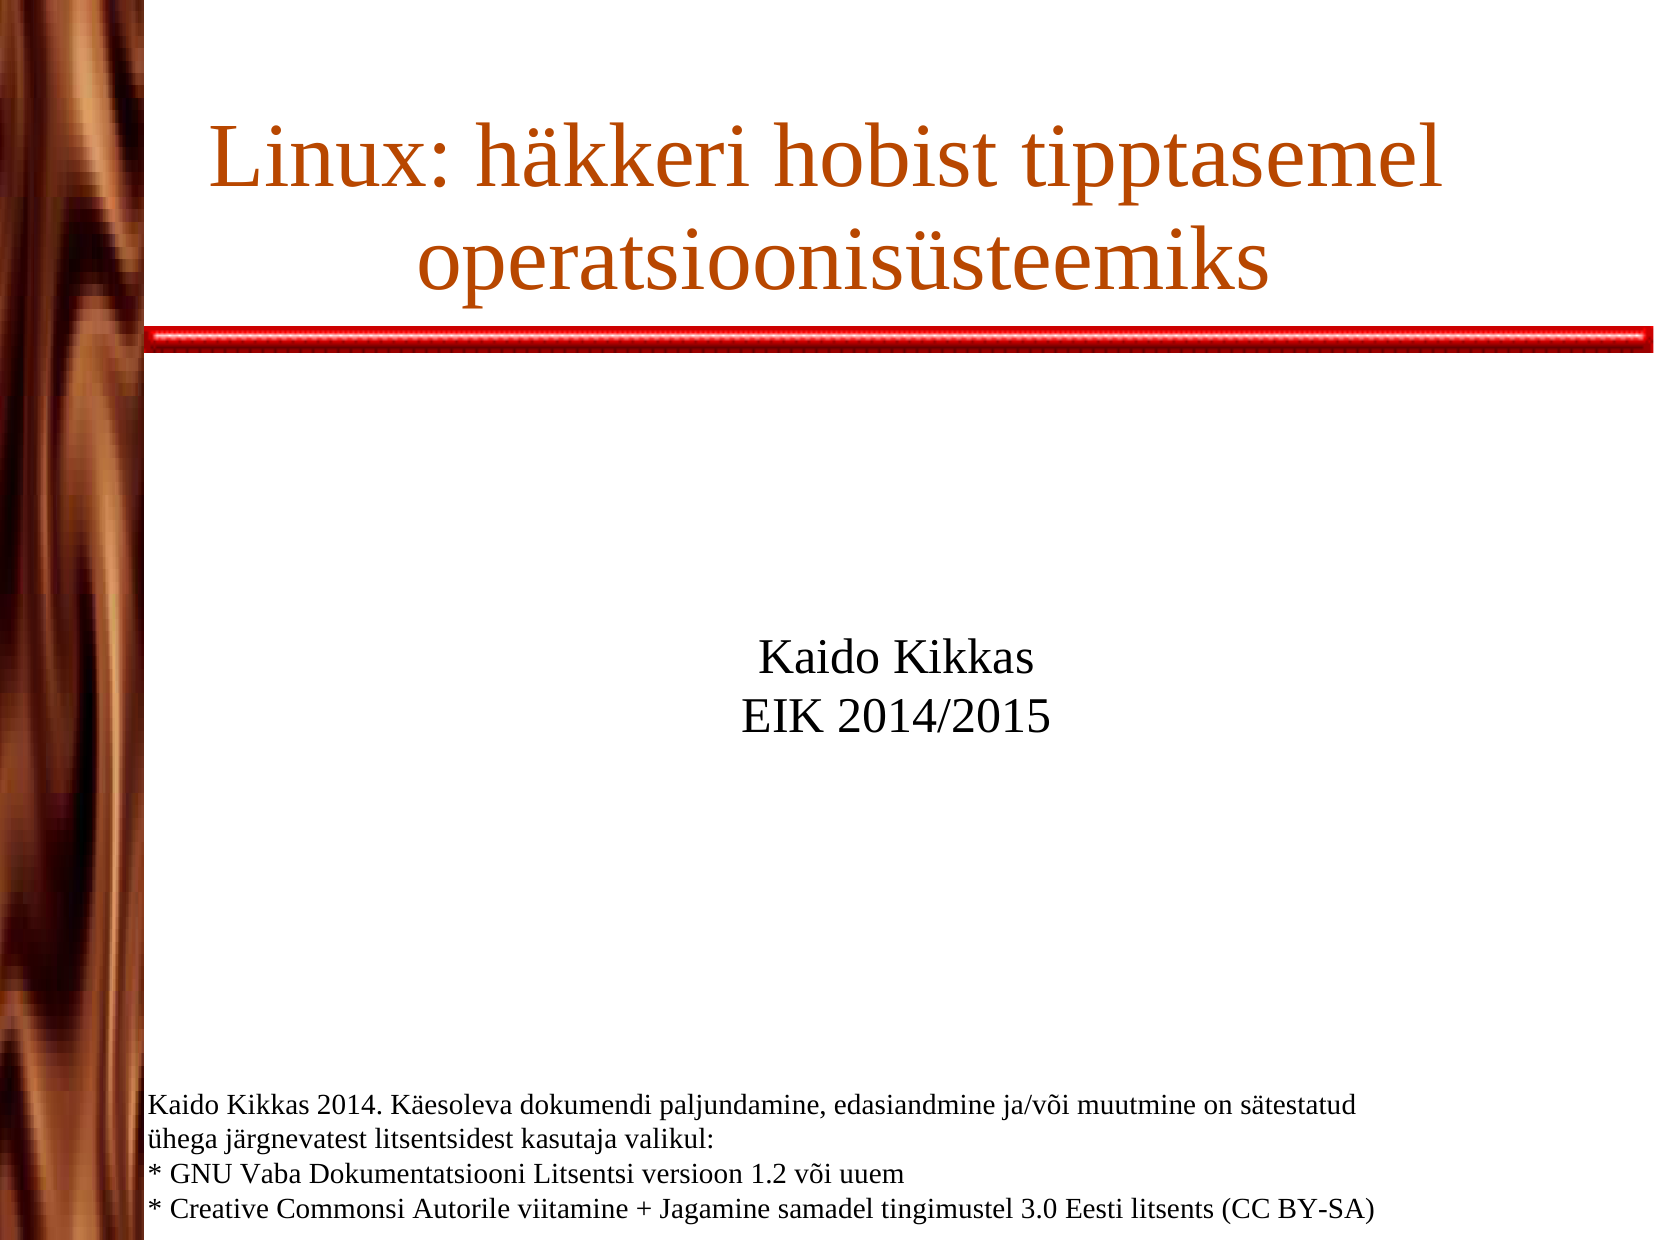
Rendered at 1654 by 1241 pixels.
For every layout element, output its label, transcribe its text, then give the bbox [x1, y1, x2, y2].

text_box Kaido Kikkas EIK 2014/2015 [480, 624, 1313, 741]
picture [0, 0, 1654, 1240]
text_box Kaido Kikkas 2014. Käesoleva dokumendi paljundamine, edasiandmine ja/või muutmine on sätestatud ühega järgnevatest litsentsidest kasutaja valikul: * GNU Vaba Dokumentatsiooni Litsentsi versioon 1.2 või uuem * Creative Commonsi Autorile viitamine + Jagamine samadel tingimustel 3.0 Eesti litsents (CC BY-SA) [147, 1085, 1654, 1225]
title Linux: häkkeri hobist tipptasemel operatsioonisüsteemiks [121, 99, 1534, 314]
